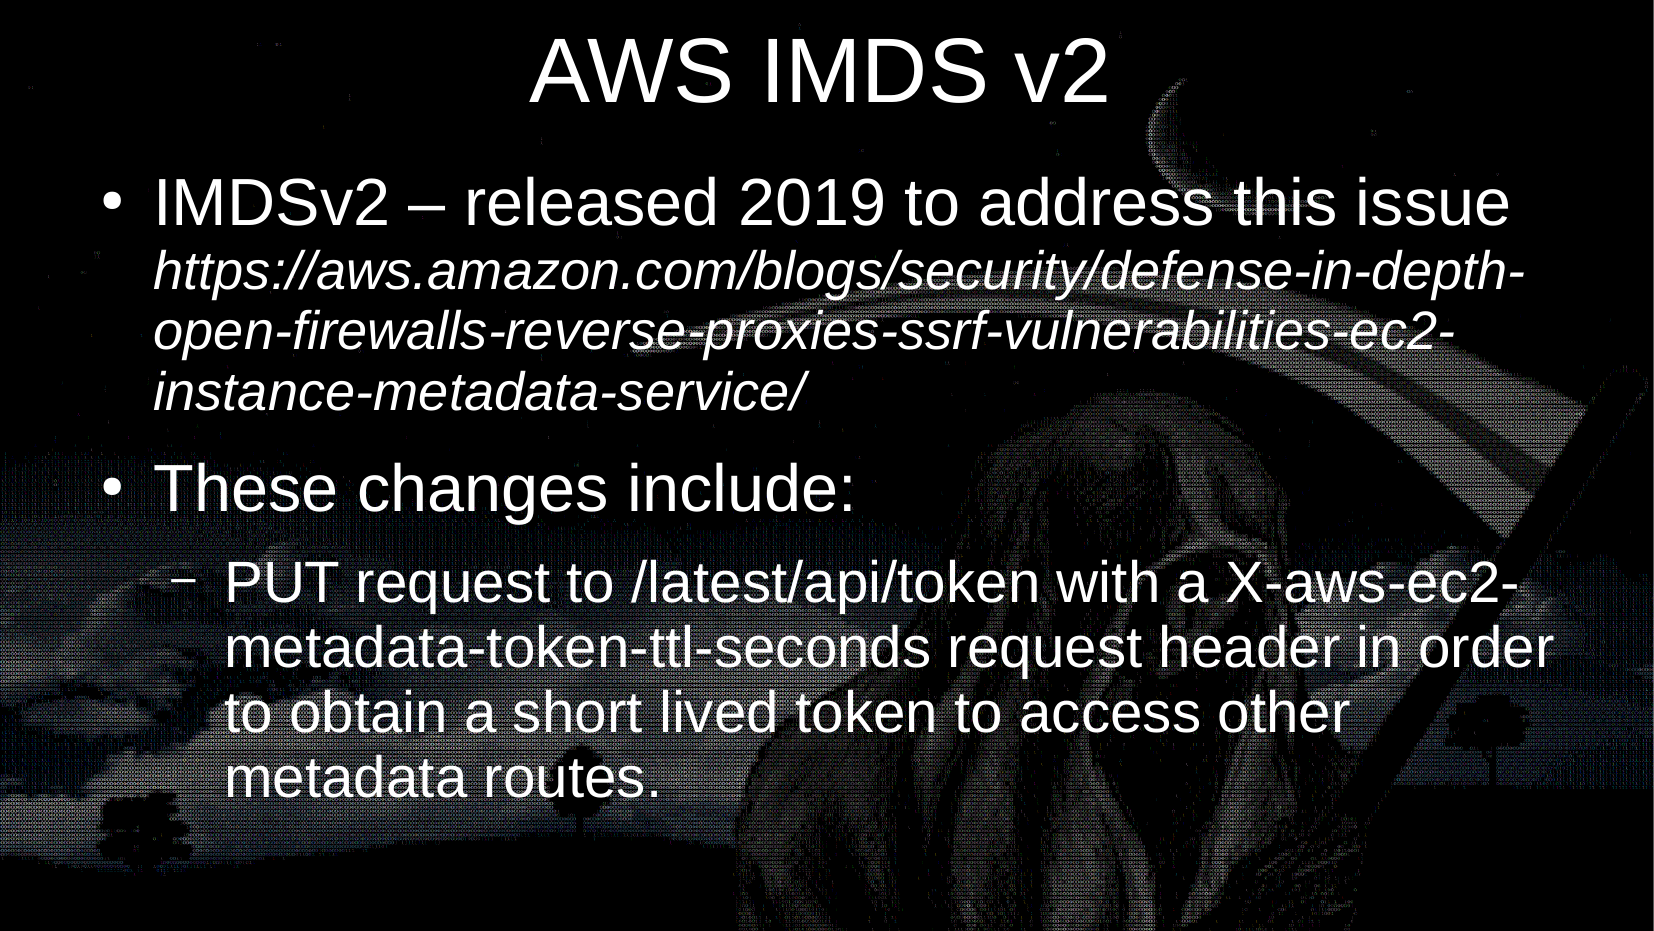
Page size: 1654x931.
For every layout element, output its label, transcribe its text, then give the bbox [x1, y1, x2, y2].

picture [0, 0, 1654, 931]
list IMDSv2 – released 2019 to address this issue https://aws.amazon.com/blogs/security/defense-in-depth-open-firewalls-reverse-proxies-ssrf-vulnerabilities-ec2-instance-metadata-service/ These changes include: PUT request to /latest/api/token with a X-aws-ec2-metadata-token-ttl-seconds request header in order to obtain a short lived token to access other metadata routes. [82, 165, 1571, 827]
title AWS IMDS v2 [11, 10, 1630, 131]
